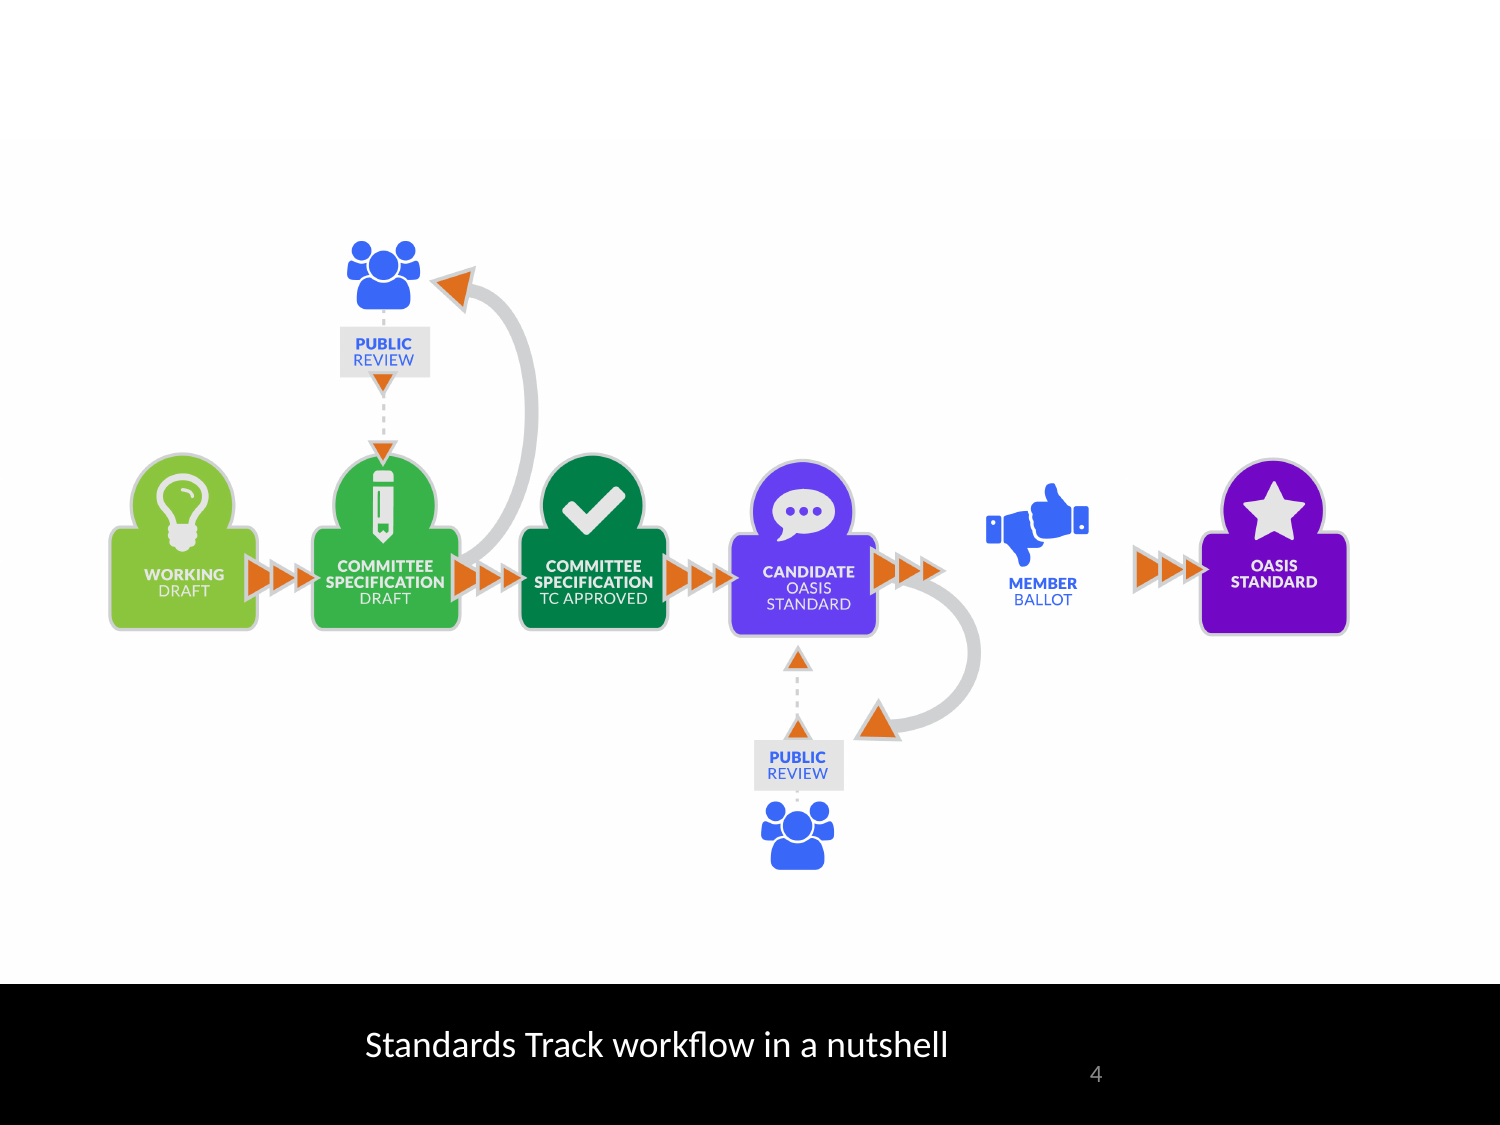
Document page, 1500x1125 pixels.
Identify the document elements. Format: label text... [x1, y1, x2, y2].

picture [0, 139, 1500, 984]
text_box [0, 984, 1500, 1125]
text_box 4 [1074, 1042, 1426, 1103]
text_box Standards Track workflow in a nutshell [349, 1012, 1101, 1074]
